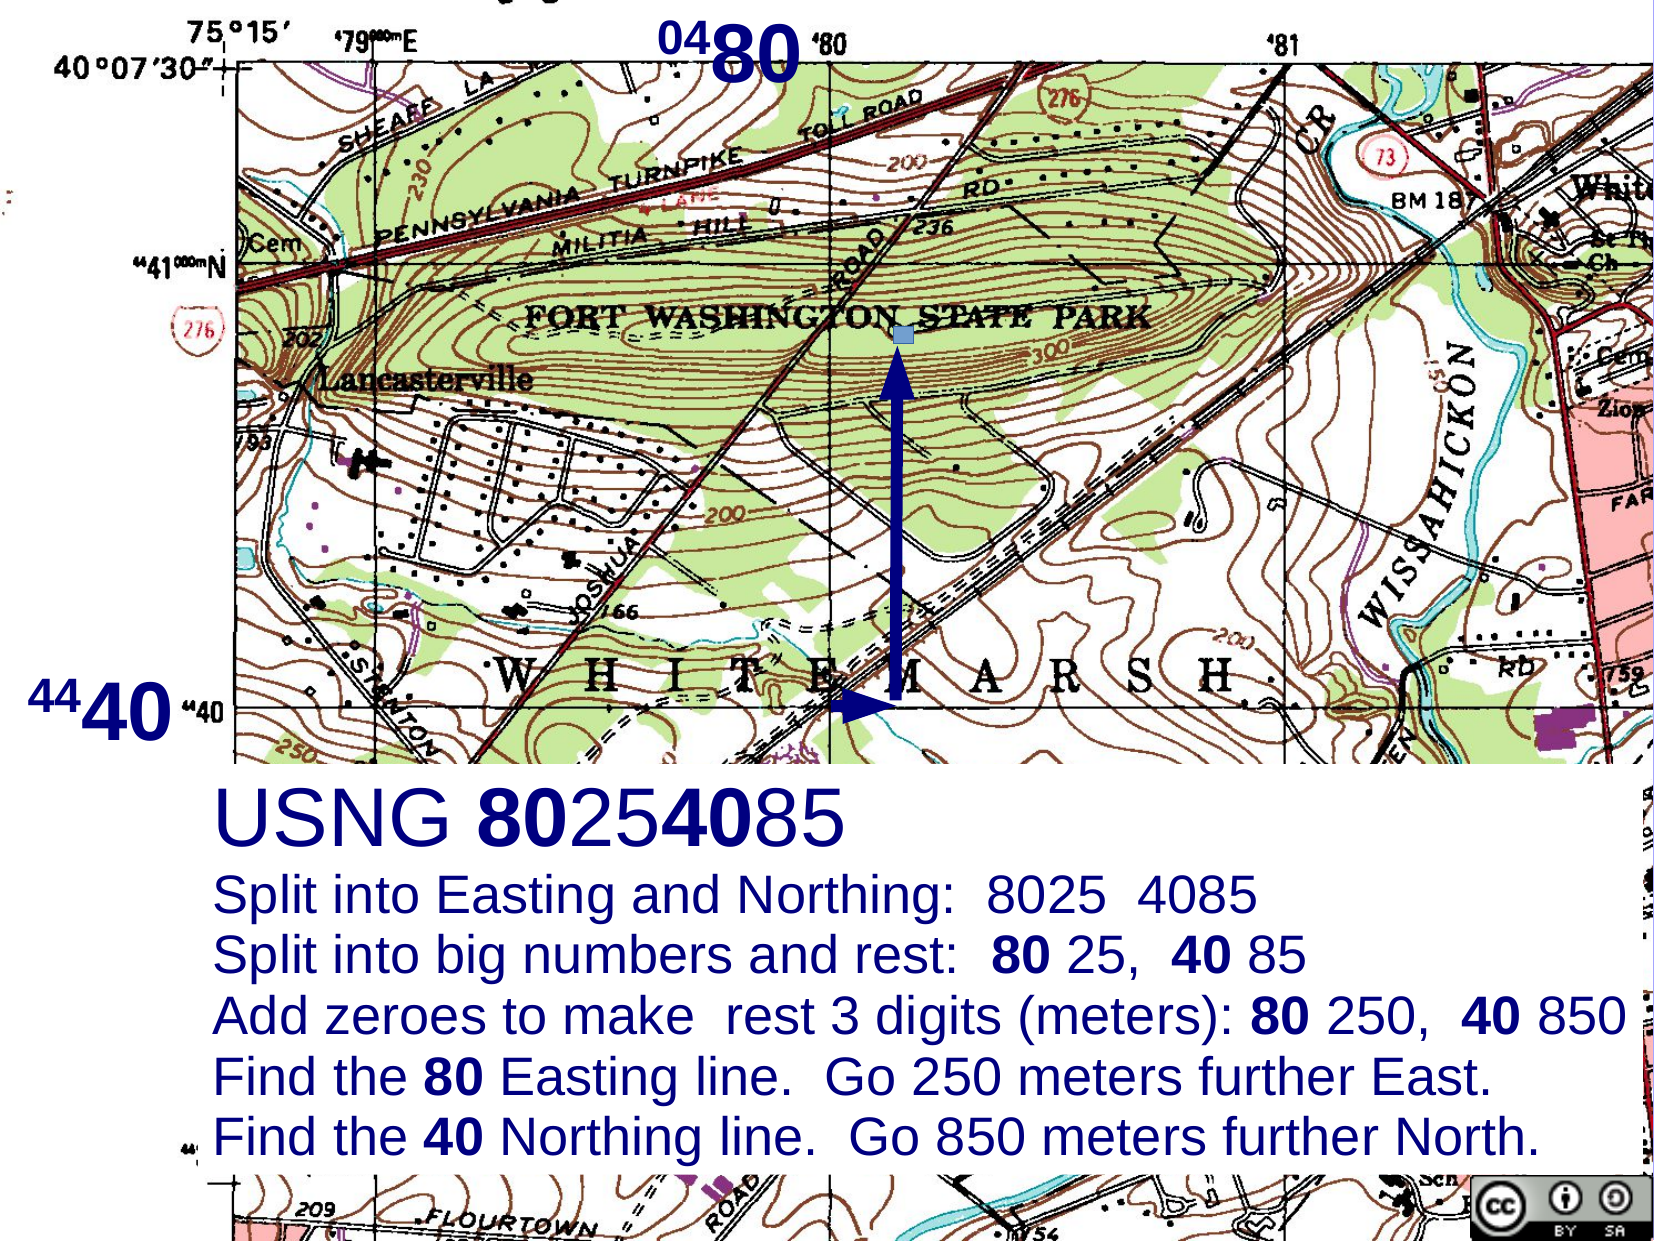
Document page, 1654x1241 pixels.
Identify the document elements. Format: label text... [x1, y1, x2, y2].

picture [0, 0, 1654, 1241]
text_box 4440 [12, 657, 208, 766]
text_box USNG 80254085 Split into Easting and Northing: 8025 4085 Split into big numbers and rest: 80 25, 40 85 Add zeroes to make rest 3 digits (meters): 80 250, 40 850 Find the 80 Easting line. Go 250 meters further East. Find the 40 Northing line. Go 850 meters further North. [197, 764, 1643, 1175]
text_box [893, 326, 914, 344]
text_box 0480 [642, 0, 838, 108]
